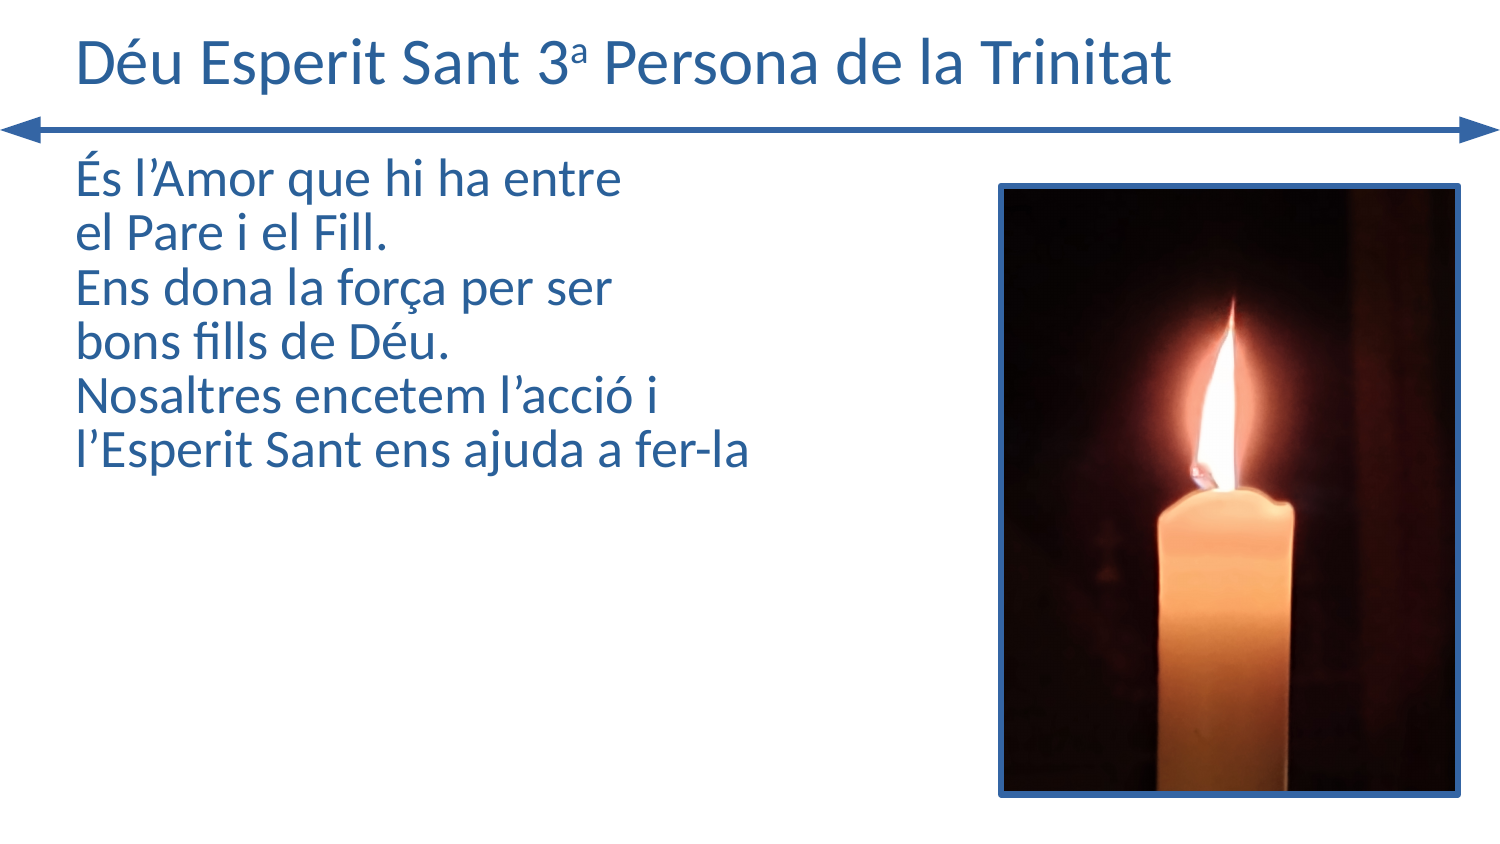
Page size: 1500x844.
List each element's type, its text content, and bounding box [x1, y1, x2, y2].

title Déu Esperit Sant 3a Persona de la Trinitat És l’Amor que hi ha entre el Pare i el Fill. Ens dona la força per ser bons fills de Déu. Nosaltres encetem l’acció i l’Esperit Sant ens ajuda a fer-la [75, 33, 1500, 129]
title Déu Esperit Sant 3a Persona de la Trinitat És l’Amor que hi ha entre el Pare i el Fill. Ens dona la força per ser bons fills de Déu. Nosaltres encetem l’acció i l’Esperit Sant ens ajuda a fer-la [75, 131, 1500, 792]
picture [1004, 188, 1455, 792]
